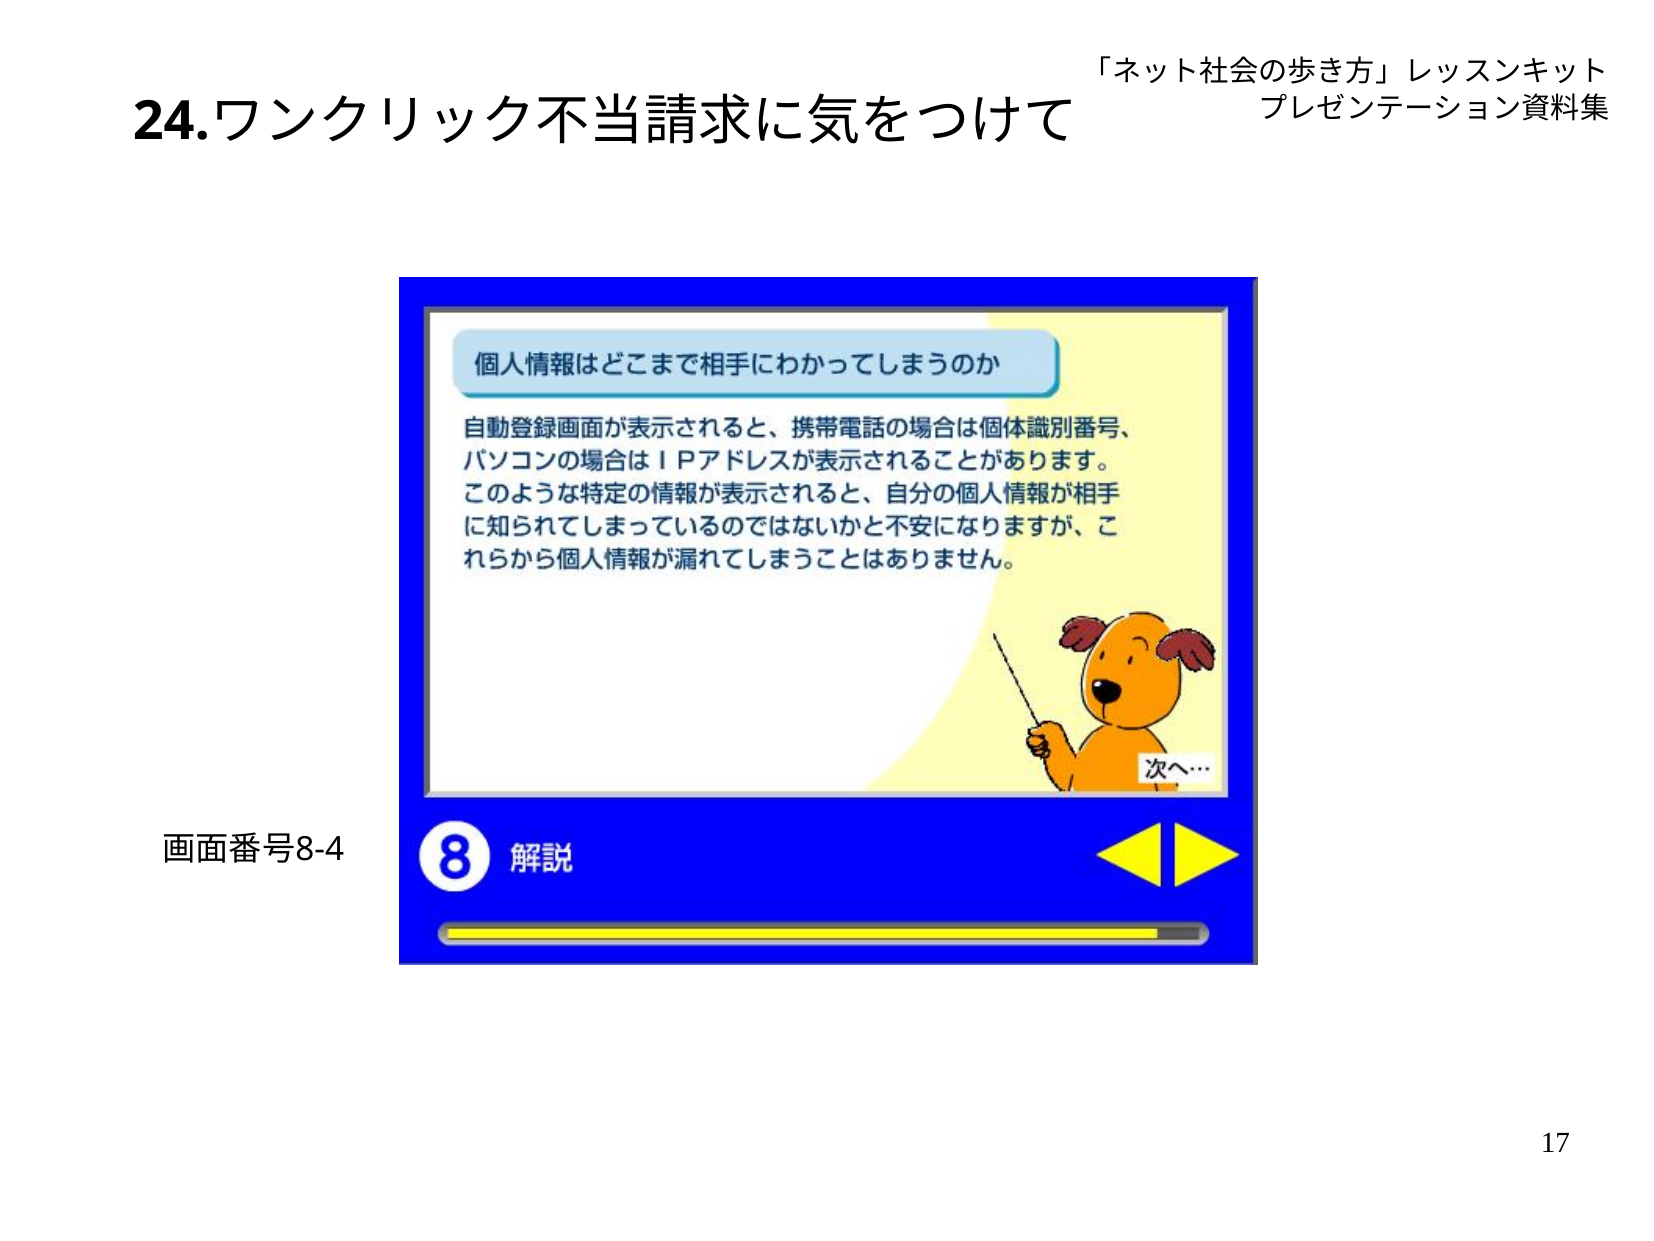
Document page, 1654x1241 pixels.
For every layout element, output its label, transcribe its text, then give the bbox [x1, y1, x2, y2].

text_box 24.ワンクリック不当請求に気をつけて [118, 88, 1270, 158]
text_box 「ネット社会の歩き方」レッスンキット プレゼンテーション資料集 [1062, 44, 1625, 134]
text_box 画面番号8-4 [147, 826, 384, 875]
picture [399, 277, 1258, 965]
